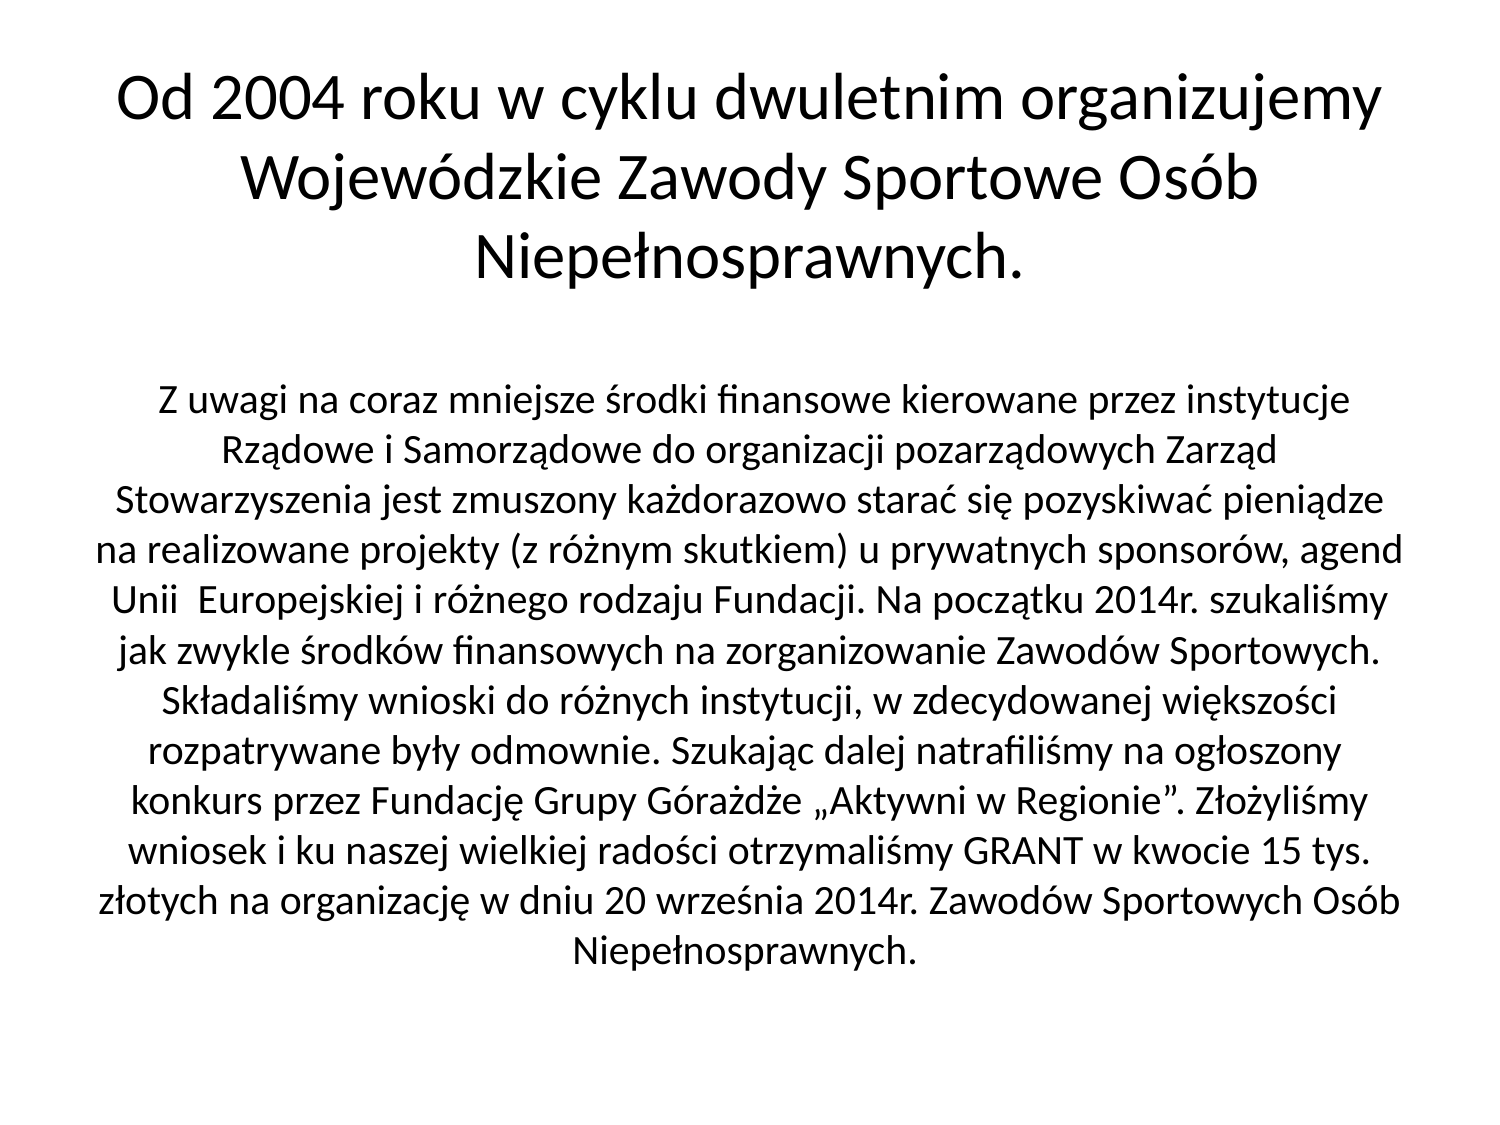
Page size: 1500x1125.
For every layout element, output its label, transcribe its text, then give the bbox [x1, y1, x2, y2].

title Od 2004 roku w cyklu dwuletnim organizujemy Wojewódzkie Zawody Sportowe Osób Niepełnosprawnych. Z uwagi na coraz mniejsze środki finansowe kierowane przez instytucje Rządowe i Samorządowe do organizacji pozarządowych Zarząd Stowarzyszenia jest zmuszony każdorazowo starać się pozyskiwać pieniądze na realizowane projekty (z różnym skutkiem) u prywatnych sponsorów, agend Unii Europejskiej i różnego rodzaju Fundacji. Na początku 2014r. szukaliśmy jak zwykle środków finansowych na zorganizowanie Zawodów Sportowych. Składaliśmy wnioski do różnych instytucji, w zdecydowanej większości rozpatrywane były odmownie. Szukając dalej natrafiliśmy na ogłoszony konkurs przez Fundację Grupy Górażdże „Aktywni w Regionie”. Złożyliśmy wniosek i ku naszej wielkiej radości otrzymaliśmy GRANT w kwocie 15 tys. złotych na organizację w dniu 20 września 2014r. Zawodów Sportowych Osób Niepełnosprawnych. [75, 45, 1425, 1047]
